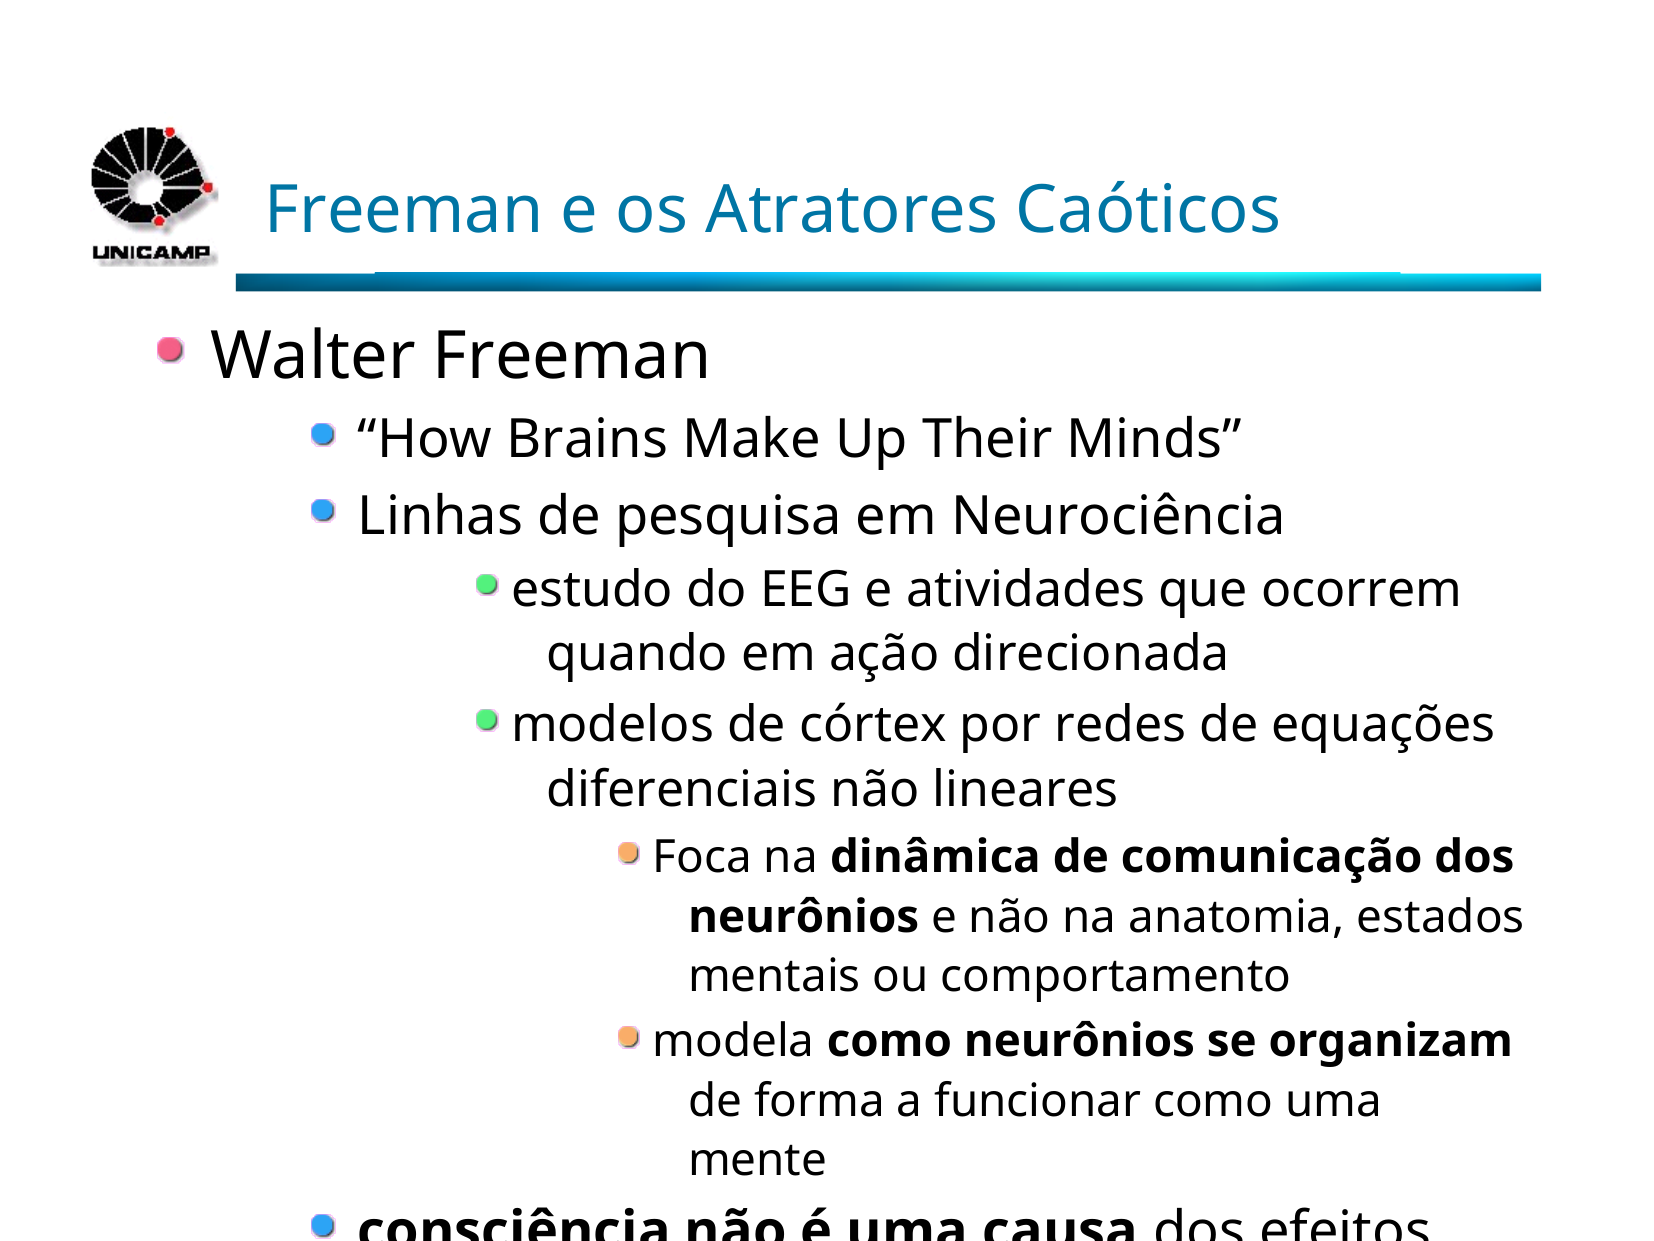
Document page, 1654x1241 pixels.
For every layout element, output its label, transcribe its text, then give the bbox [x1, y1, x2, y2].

title Freeman e os Atratores Caóticos [264, 42, 1534, 250]
list Walter Freeman “How Brains Make Up Their Minds” Linhas de pesquisa em Neurociência estudo do EEG e atividades que ocorrem quando em ação direcionada modelos de córtex por redes de equações diferenciais não lineares Foca na dinâmica de comunicação dos neurônios e não na anatomia, estados mentais ou comportamento modela como neurônios se organizam de forma a funcionar como uma mente consciência não é uma causa dos efeitos neurais, mas um fator estabilizante para as flutuações caóticas das interações [121, 309, 1534, 1182]
picture [310, 1213, 337, 1240]
picture [125, 272, 1654, 295]
